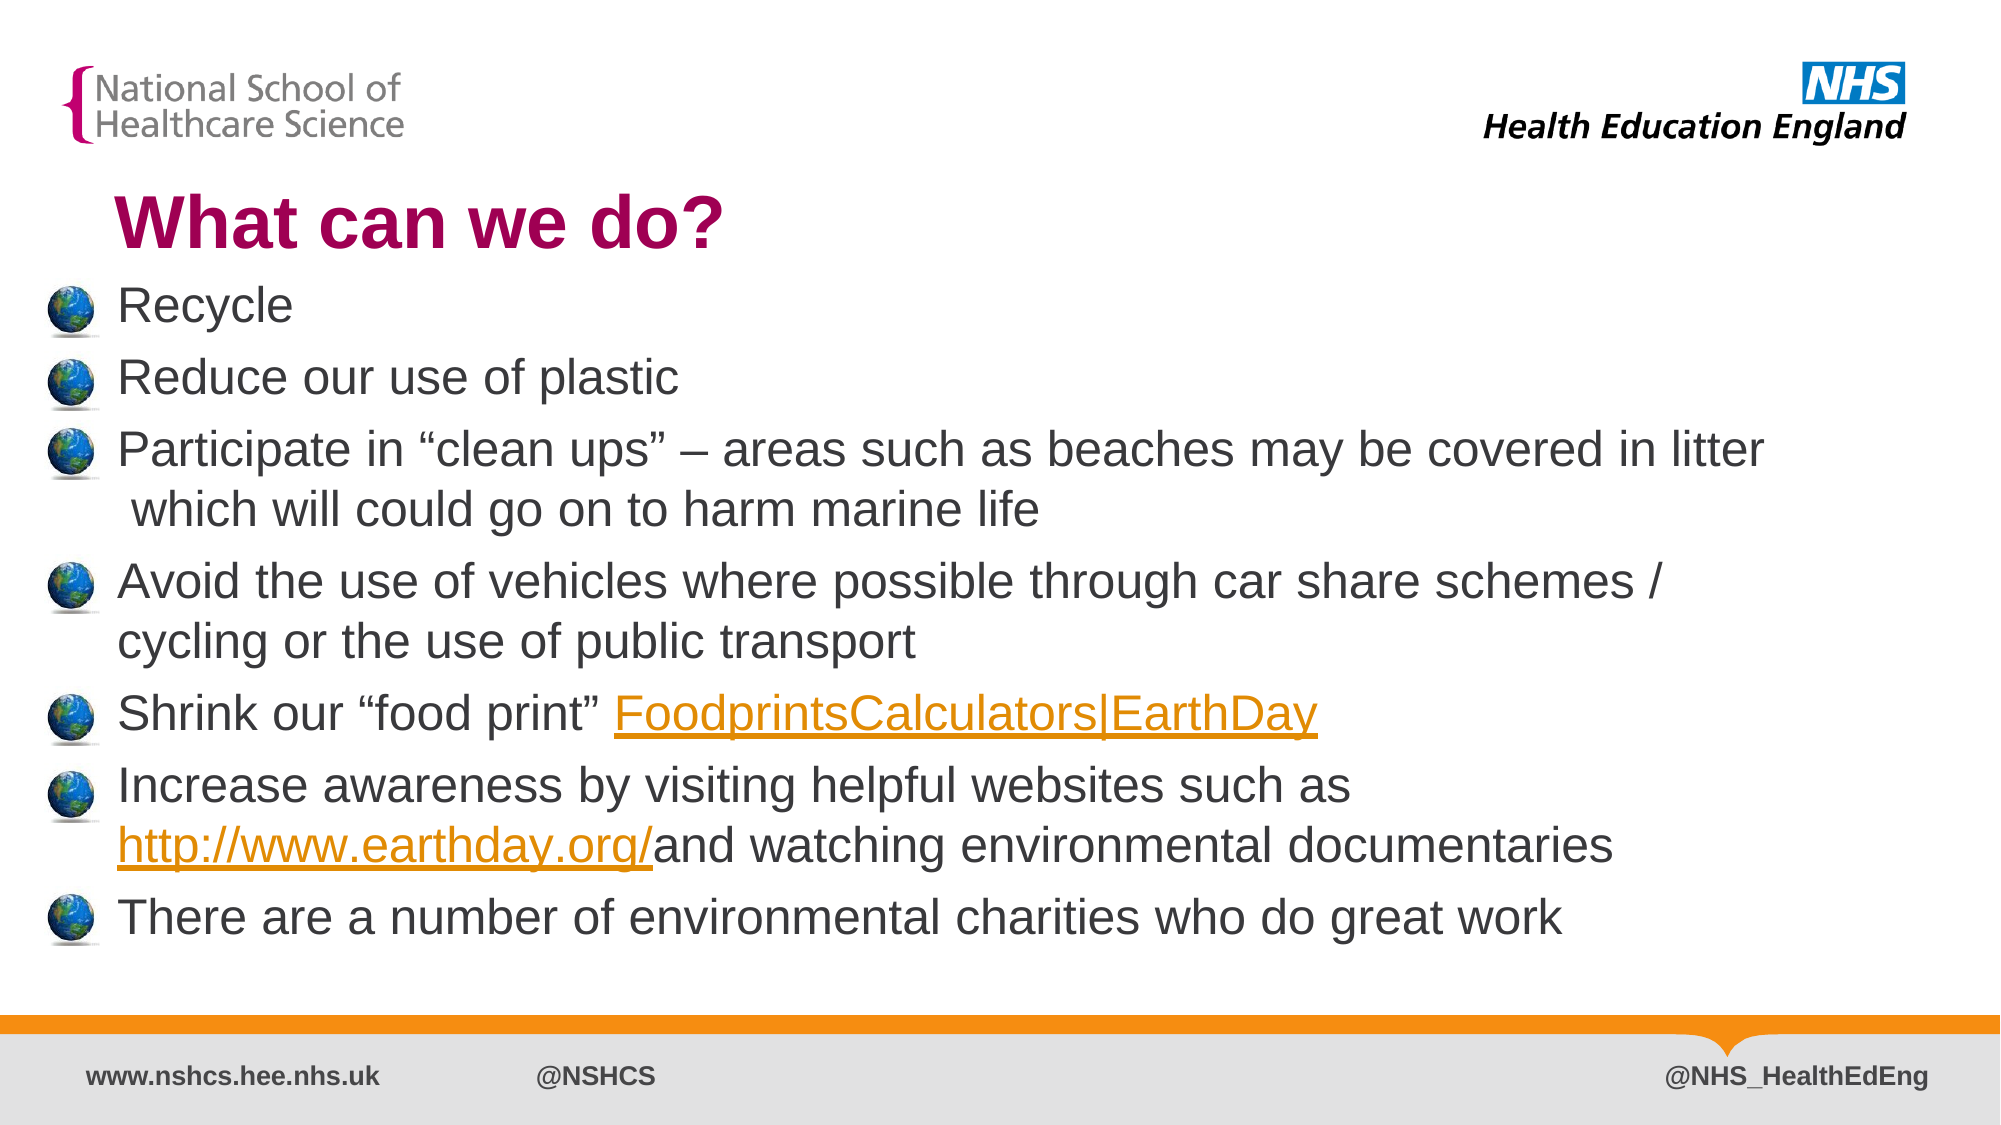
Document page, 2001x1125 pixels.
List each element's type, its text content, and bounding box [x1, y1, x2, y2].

picture [44, 887, 100, 947]
picture [44, 352, 100, 412]
text_box @NSHCS [533, 1059, 659, 1094]
picture [44, 278, 100, 338]
picture [44, 420, 100, 480]
picture [44, 763, 100, 823]
text_box @NHS_HealthEdEng [1662, 1059, 1934, 1094]
text_box www.nshcs.hee.nhs.uk [83, 1059, 385, 1094]
title What can we do? [112, 171, 730, 258]
picture [44, 554, 100, 614]
picture [44, 686, 100, 746]
list Recycle Reduce our use of plastic Participate in “clean ups” – areas such as beaches may be covered in litter which will could go on to harm marine life Avoid the use of vehicles where possible through car share schemes / cycling or the use of public transport Shrink our “food print” Foodprints Calculators | Earth Day Increase awareness by visiting helpful websites such as http://www.earthday.org/ and watching environmental documentaries There are a number of environmental charities who do great work [112, 258, 1769, 947]
